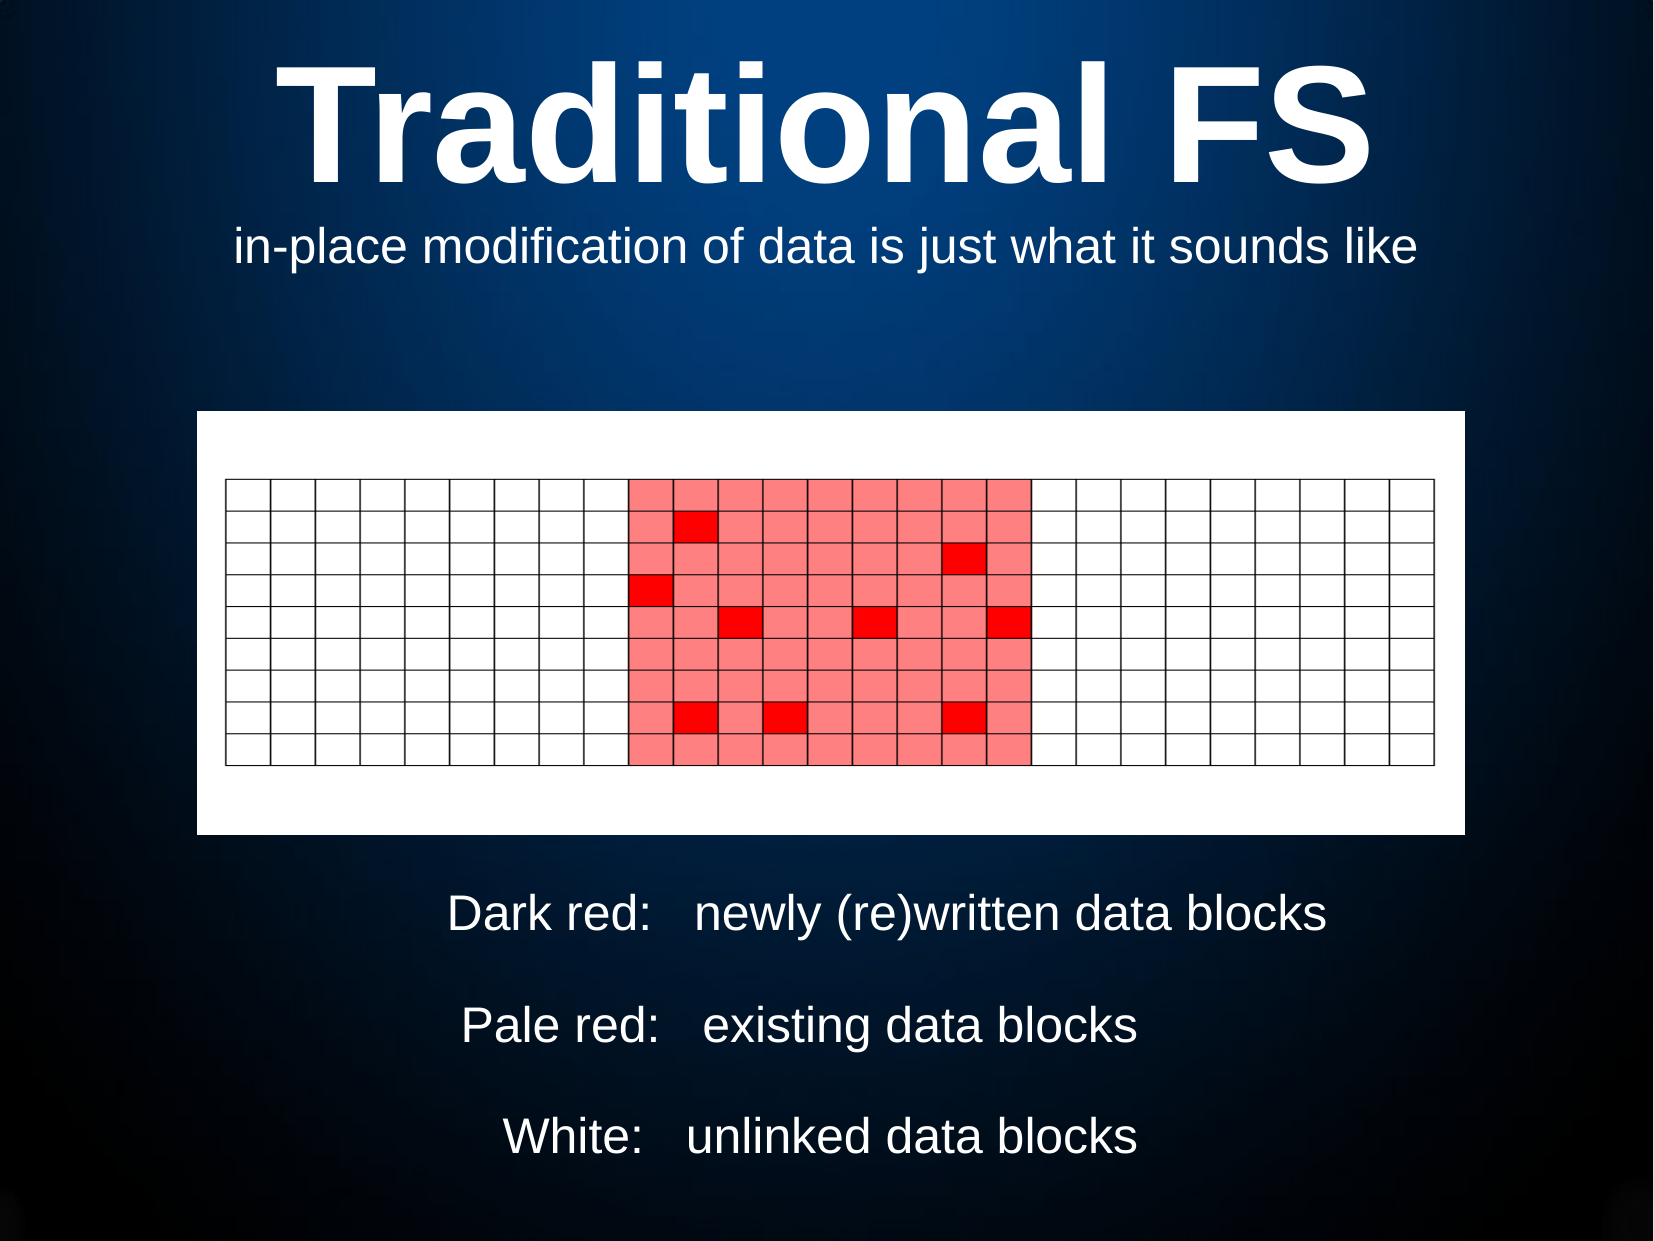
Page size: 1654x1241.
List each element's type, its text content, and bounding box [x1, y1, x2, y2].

picture [0, 0, 1654, 1241]
title Traditional FS in-place modification of data is just what it sounds like [82, 31, 1571, 275]
title Dark red: newly (re)written data blocks Pale red: existing data blocks White: unlinked data blocks [446, 885, 1500, 1165]
